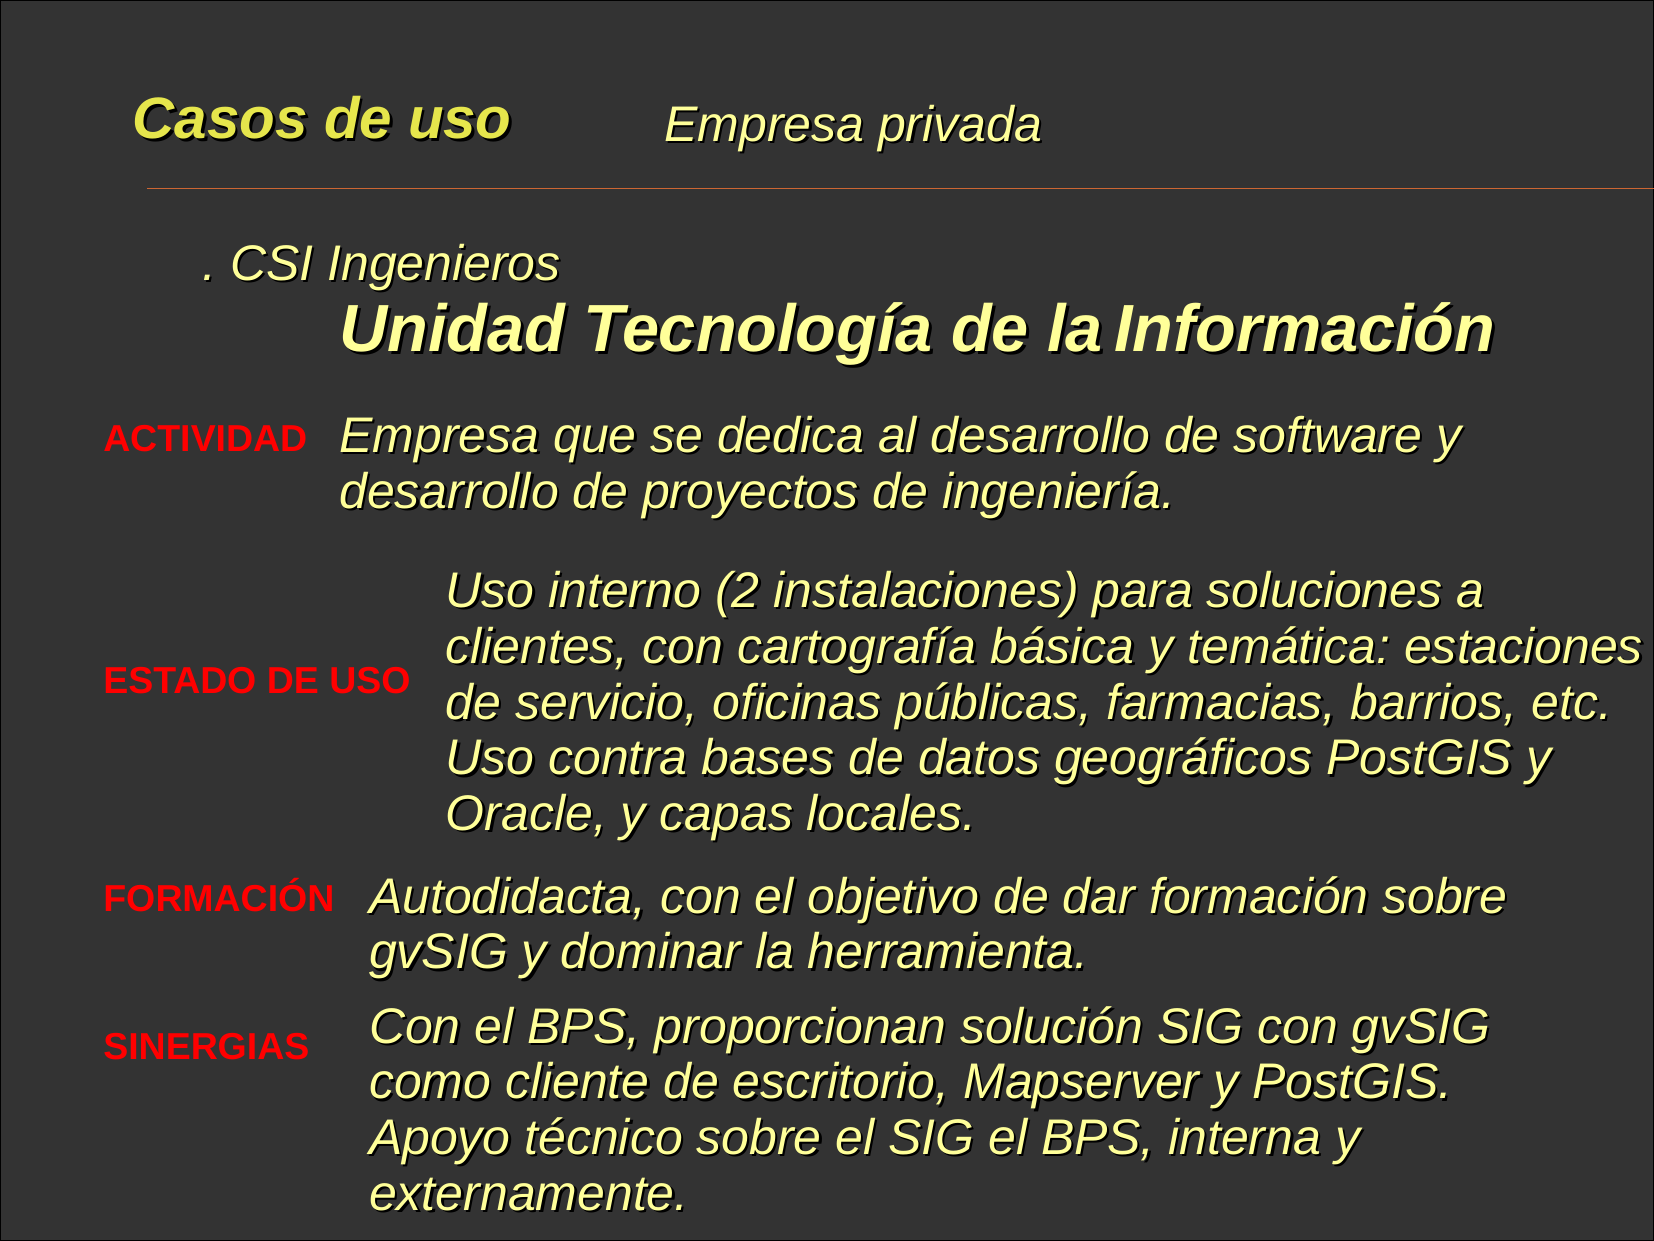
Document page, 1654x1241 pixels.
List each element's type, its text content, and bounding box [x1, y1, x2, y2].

text_box Con el BPS, proporcionan solución SIG con gvSIG como cliente de escritorio, Mapserver y PostGIS. Apoyo técnico sobre el SIG el BPS, interna y externamente. [354, 990, 1595, 1229]
text_box Autodidacta, con el objetivo de dar formación sobre gvSIG y dominar la herramienta. [354, 860, 1595, 987]
text_box [0, 0, 1654, 1241]
text_box ACTIVIDAD [88, 409, 324, 467]
text_box ESTADO DE USO [88, 651, 431, 709]
text_box Empresa privada [649, 88, 1418, 160]
text_box Uso interno (2 instalaciones) para soluciones a clientes, con cartografía básica y temática: estaciones de servicio, oficinas públicas, farmacias, barrios, etc. Uso contra bases de datos geográficos PostGIS y Oracle, y capas locales. [431, 555, 1654, 849]
text_box Empresa que se dedica al desarrollo de software y desarrollo de proyectos de ingeniería. [324, 399, 1654, 527]
text_box FORMACIÓN [88, 870, 354, 928]
text_box . CSI Ingenieros Unidad Tecnología de la Información [177, 228, 1565, 374]
text_box Casos de uso [118, 78, 1536, 169]
text_box SINERGIAS [88, 1017, 354, 1075]
